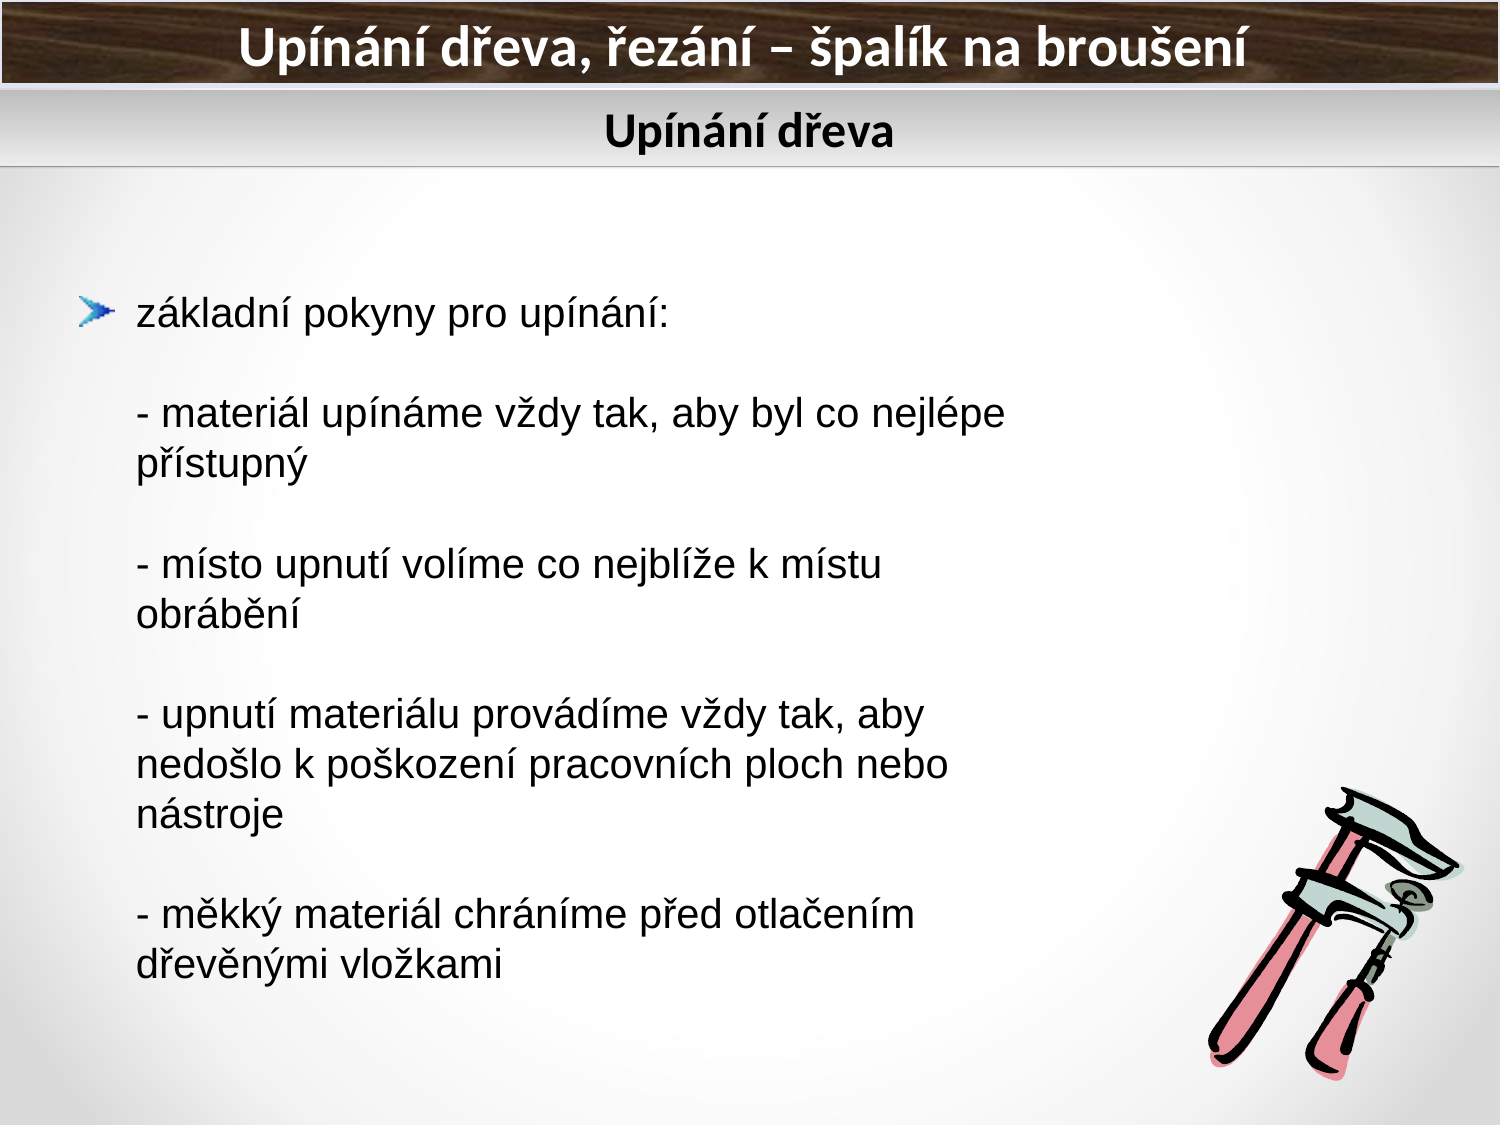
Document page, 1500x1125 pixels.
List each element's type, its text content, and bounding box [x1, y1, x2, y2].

text_box Upínání dřeva [0, 90, 1500, 166]
text_box Upínání dřeva, řezání – špalík na broušení [0, 0, 1500, 86]
text_box základní pokyny pro upínání: - materiál upínáme vždy tak, aby byl co nejlépe přístupný - místo upnutí volíme co nejblíže k místu obrábění - upnutí materiálu provádíme vždy tak, aby nedošlo k poškození pracovních ploch nebo nástroje - měkký materiál chráníme před otlačením dřevěnými vložkami [64, 278, 1128, 995]
picture [0, 166, 1500, 1125]
picture [0, 86, 1500, 90]
